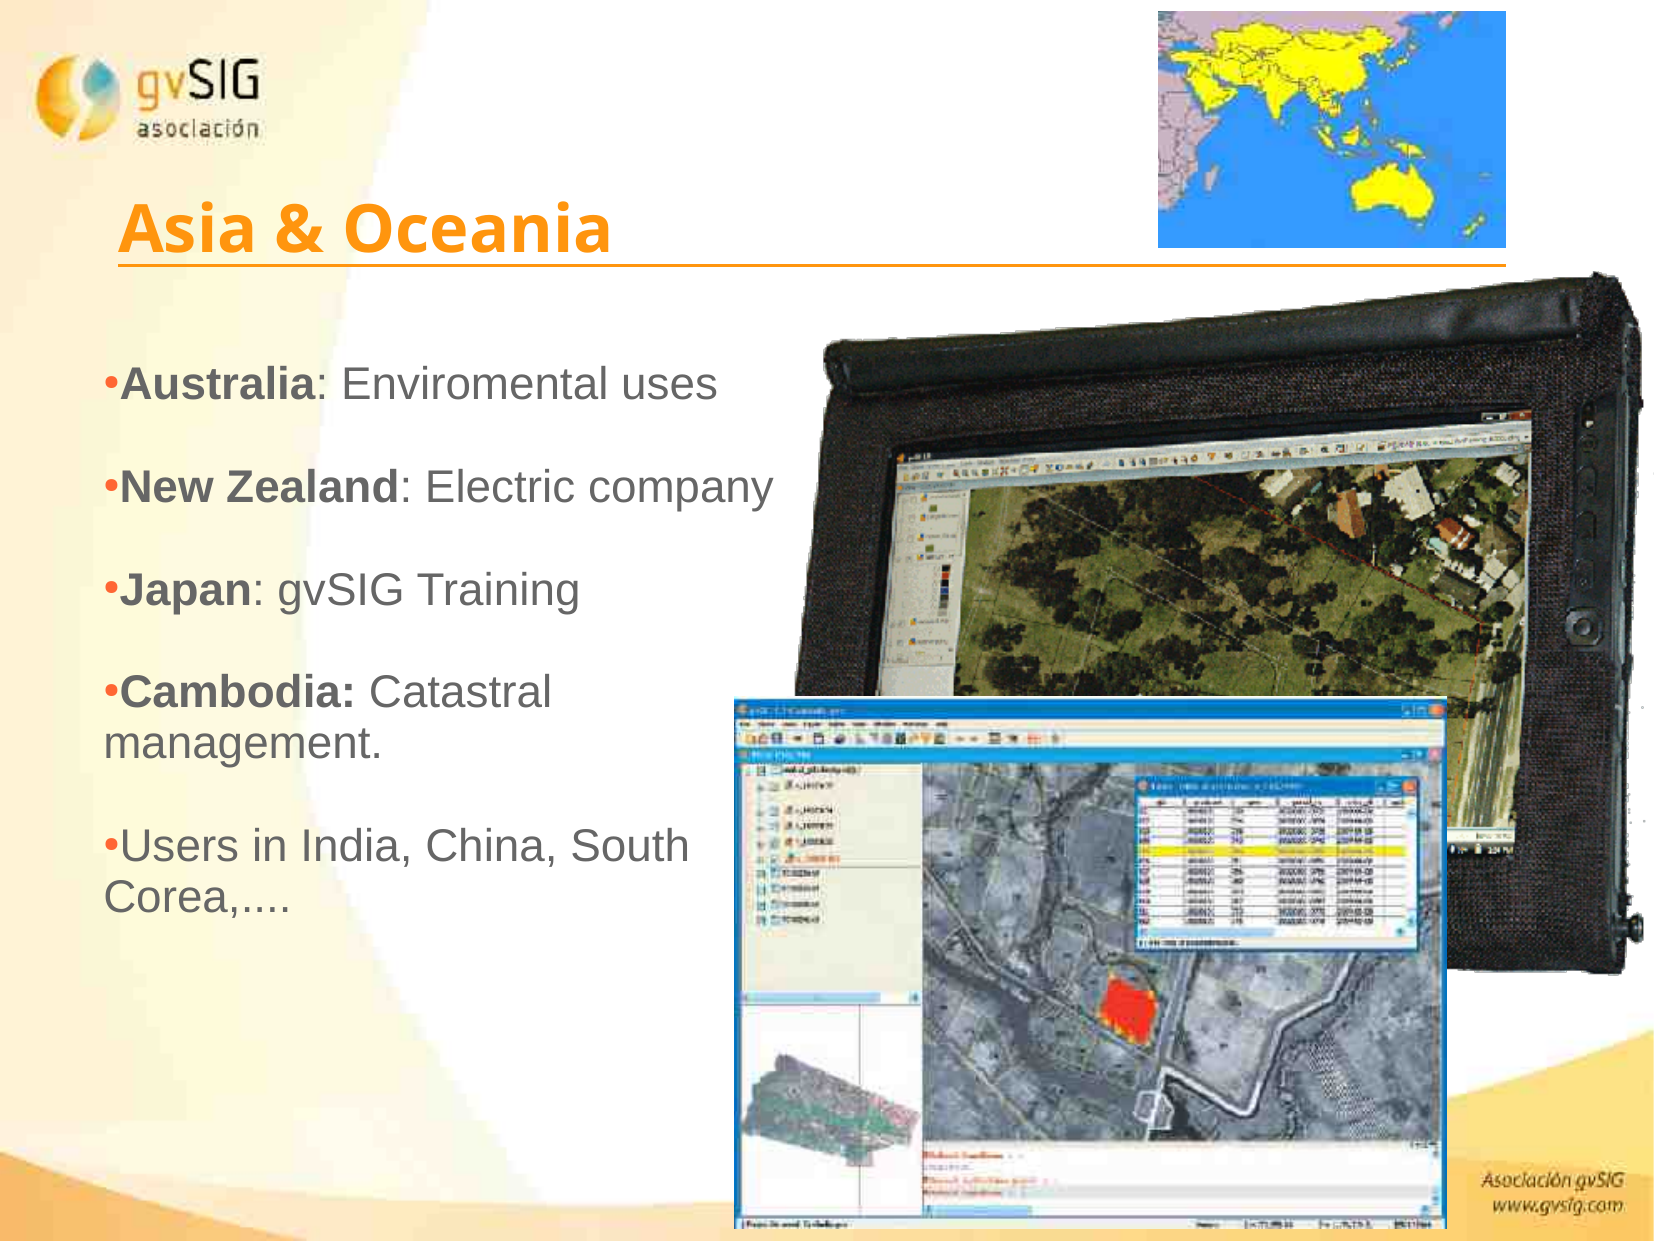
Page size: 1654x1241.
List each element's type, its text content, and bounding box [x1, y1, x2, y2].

text_box Australia: Enviromental uses New Zealand: Electric company Japan: gvSIG Training Cambodia: Catastral management. Users in India, China, South Corea,.... [88, 295, 767, 1152]
title Asia & Oceania [118, 177, 1607, 276]
picture [0, 0, 1654, 1241]
